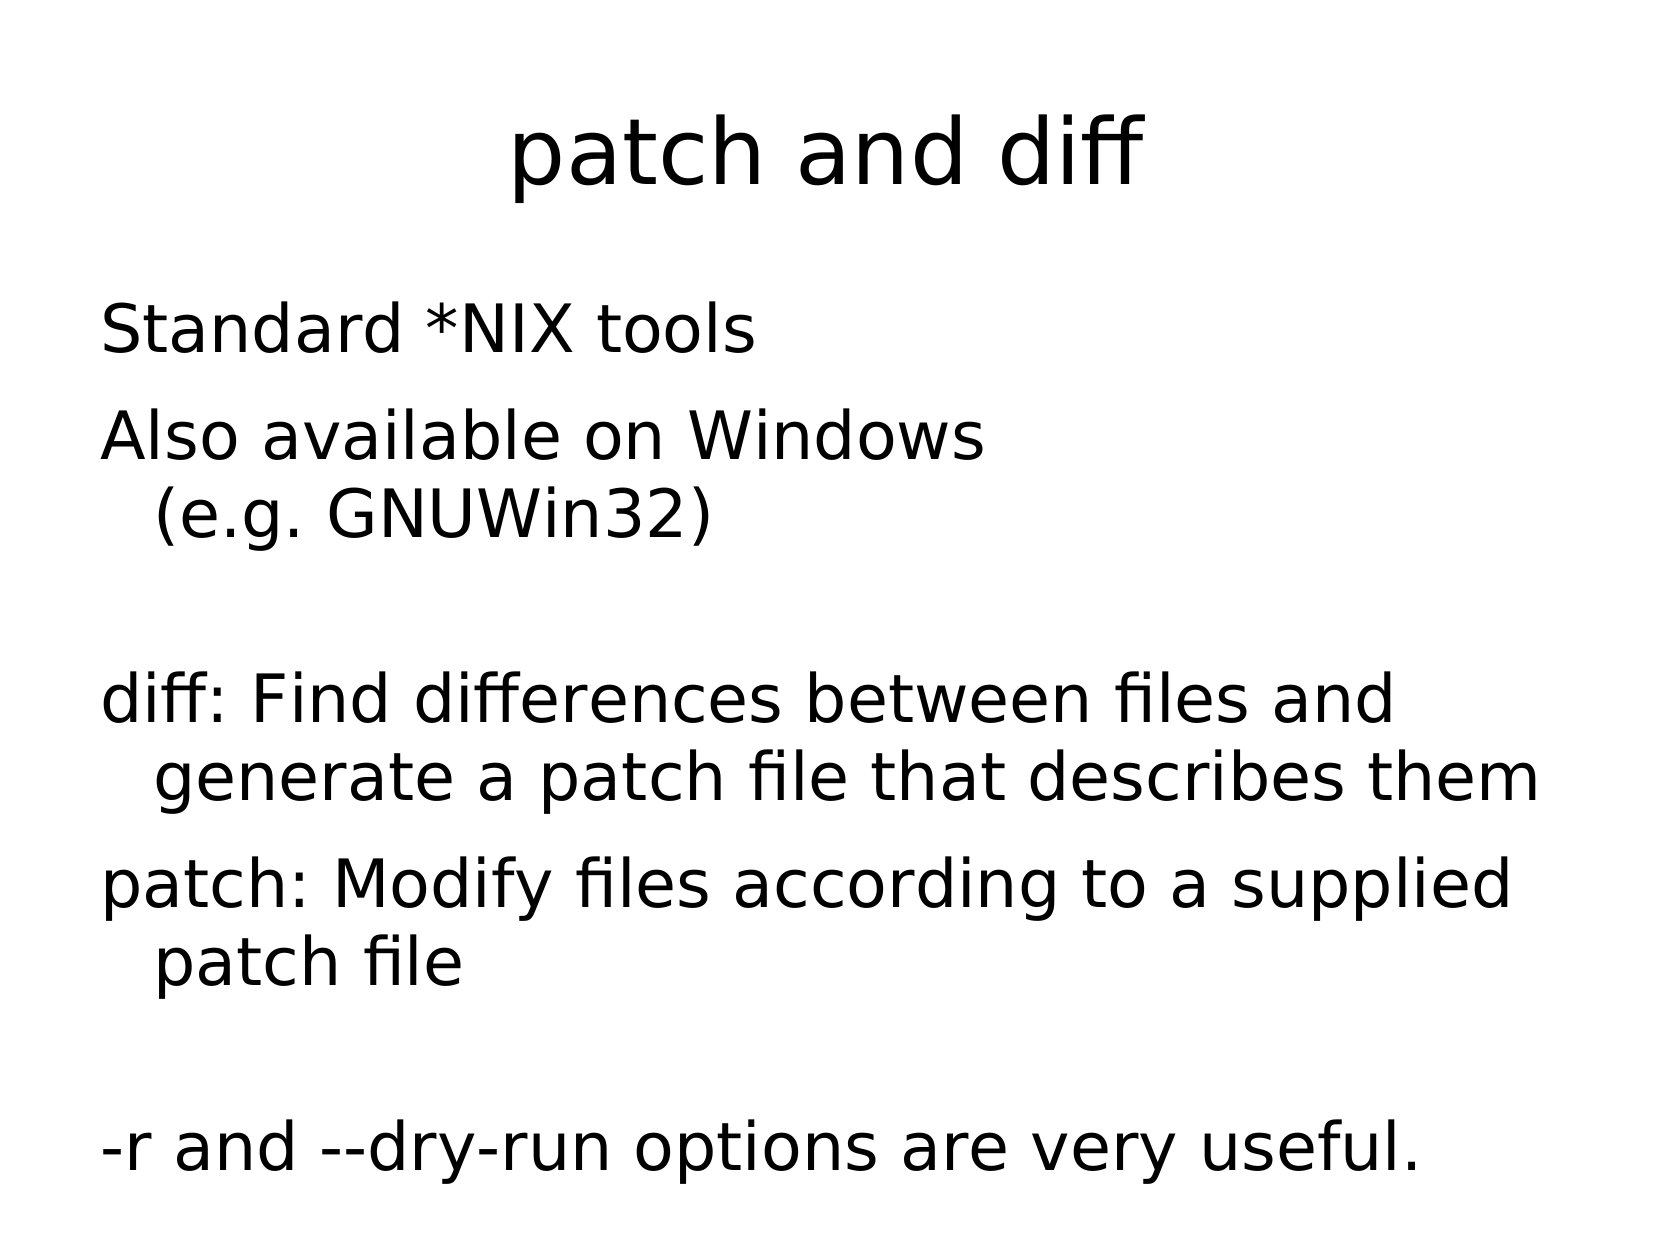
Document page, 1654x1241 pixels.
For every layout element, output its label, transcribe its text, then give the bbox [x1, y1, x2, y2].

title patch and diff [82, 56, 1571, 250]
list Standard *NIX tools Also available on Windows (e.g. GNUWin32) diff: Find differences between files and generate a patch file that describes them patch: Modify files according to a supplied patch file -r and --dry-run options are very useful. [82, 290, 1571, 1187]
